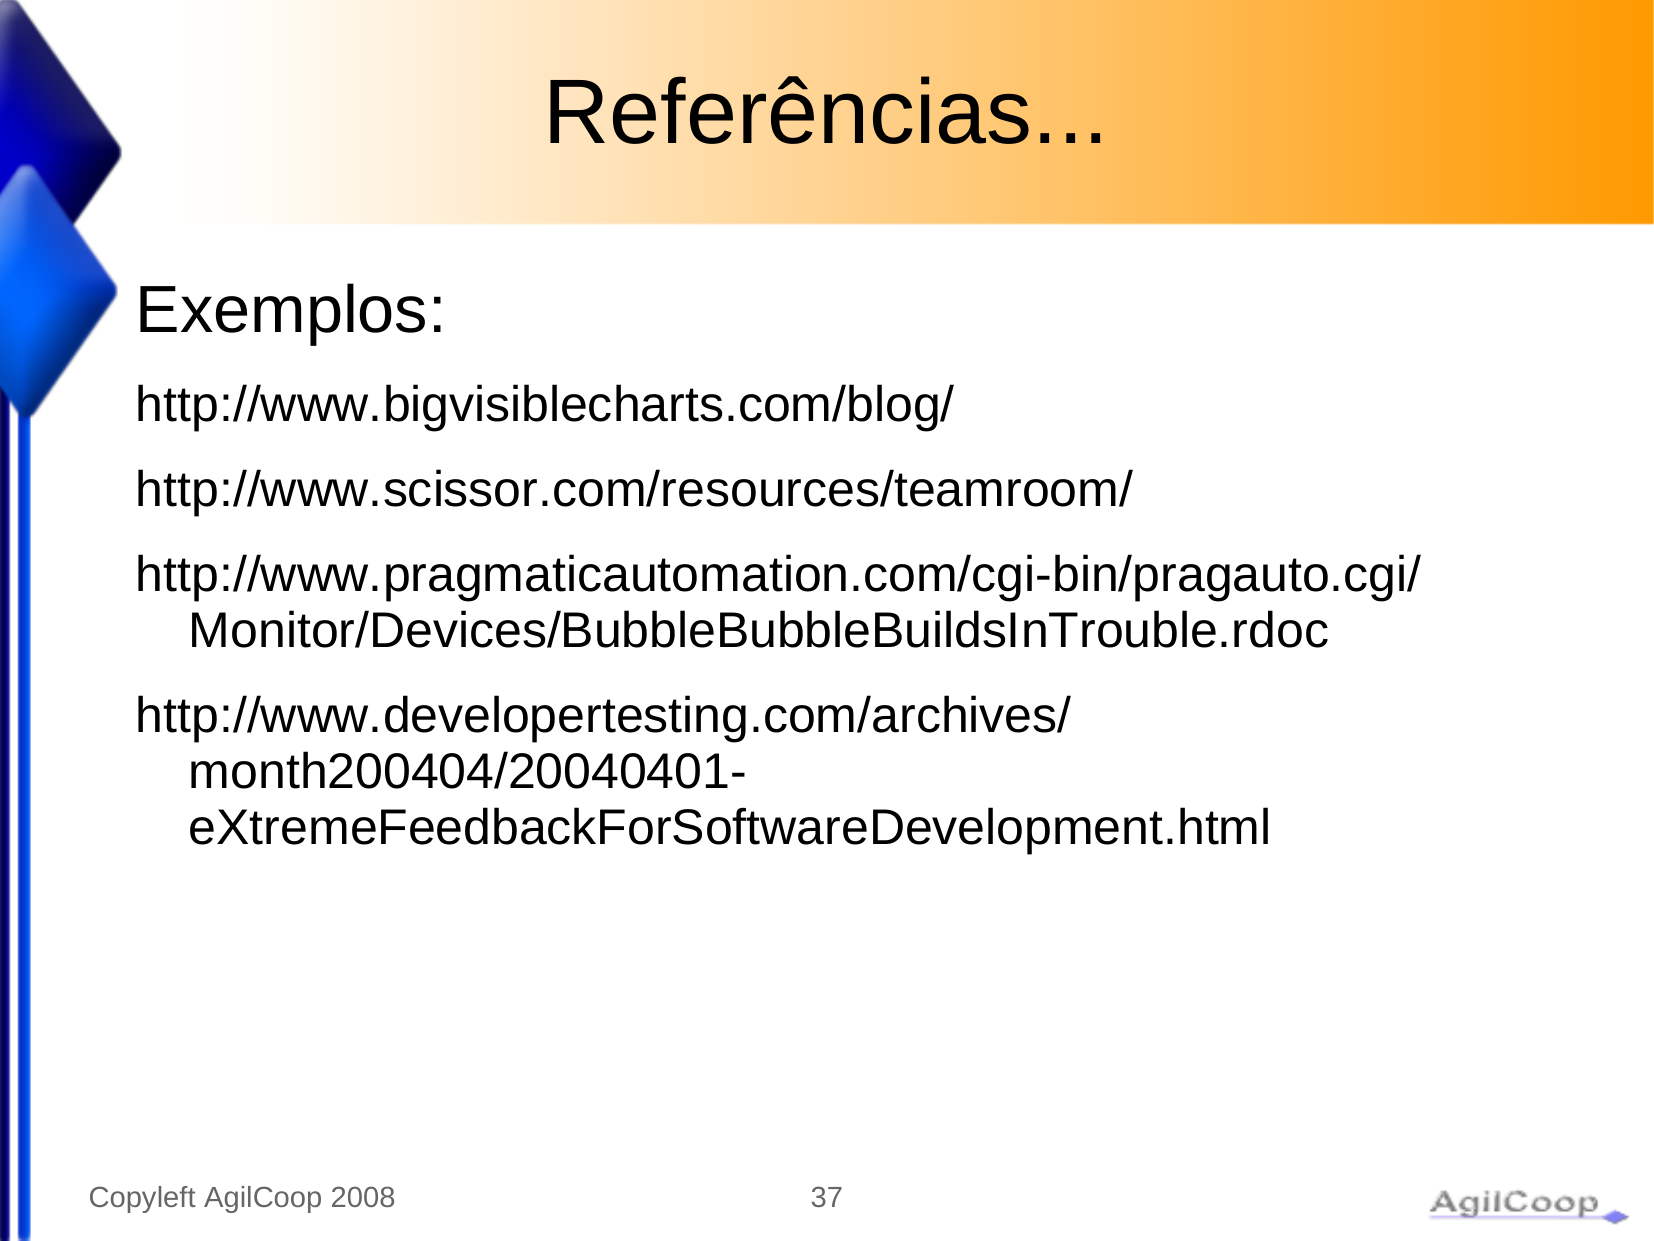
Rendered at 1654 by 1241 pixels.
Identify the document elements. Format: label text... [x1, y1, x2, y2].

title Referências... [82, 15, 1571, 208]
list Exemplos: http://www.bigvisiblecharts.com/blog/ http://www.scissor.com/resources/teamroom/ http://www.pragmaticautomation.com/cgi-bin/pragauto.cgi/Monitor/Devices/BubbleBubbleBuildsInTrouble.rdoc http://www.developertesting.com/archives/month200404/20040401-eXtremeFeedbackForSoftwareDevelopment.html [118, 271, 1607, 1108]
picture [0, 0, 1654, 1241]
